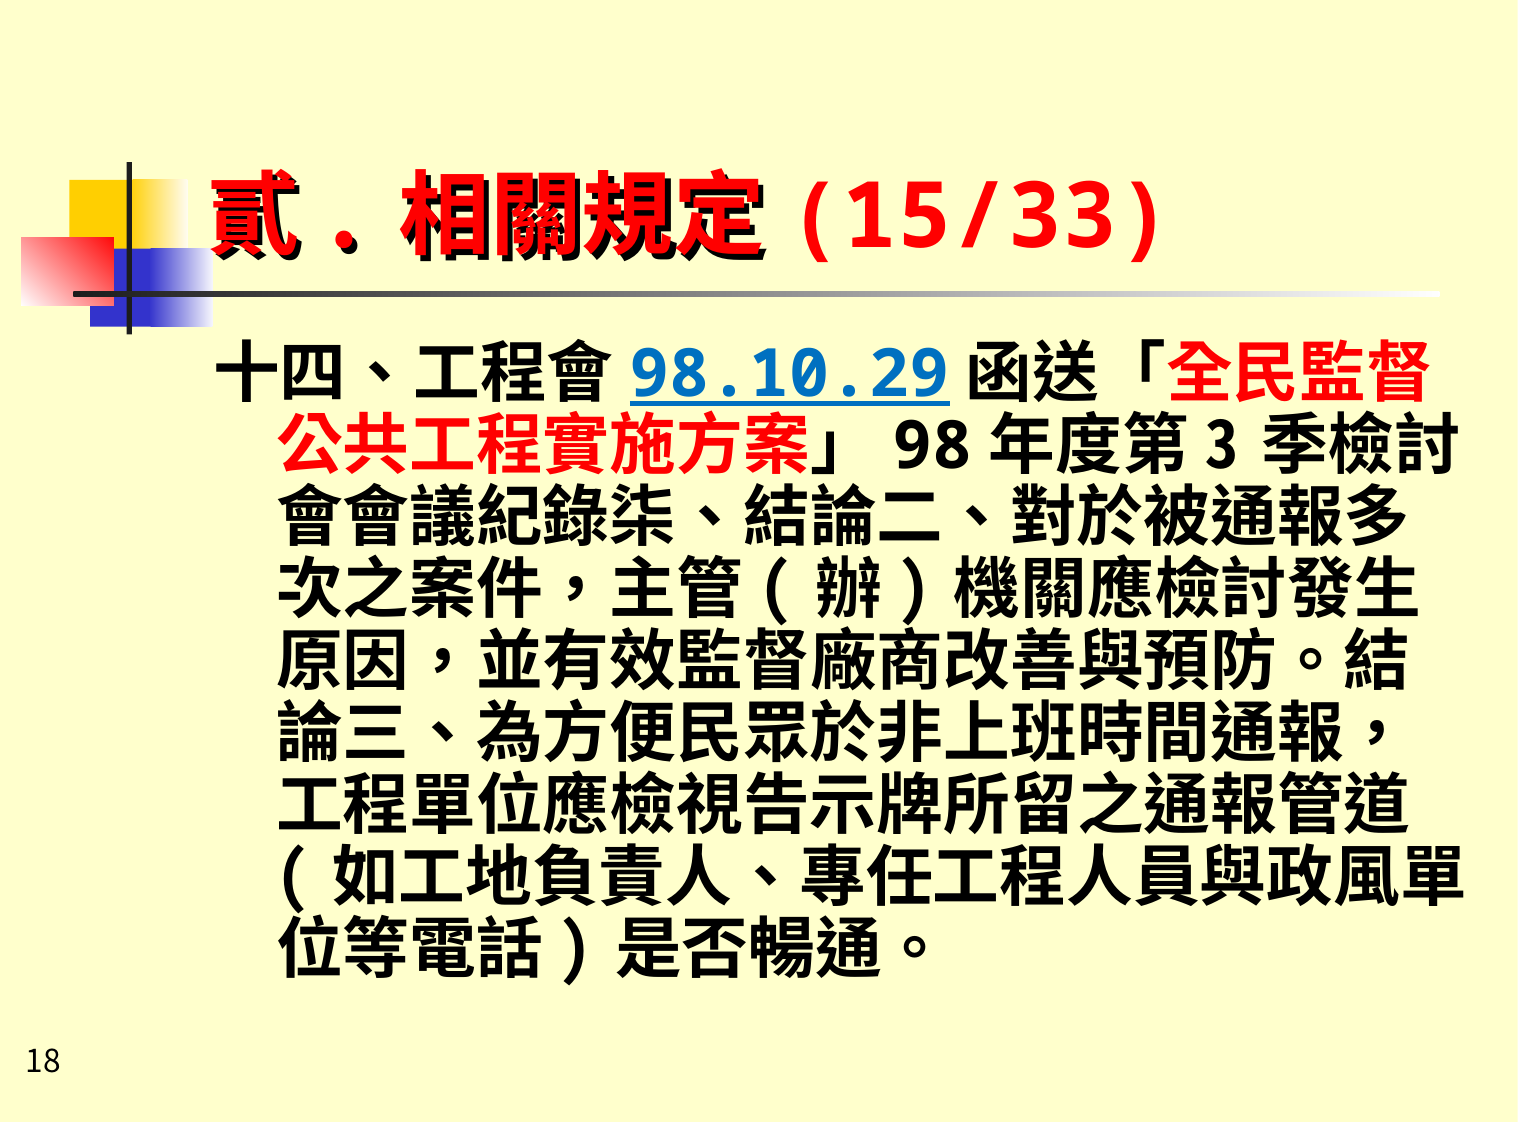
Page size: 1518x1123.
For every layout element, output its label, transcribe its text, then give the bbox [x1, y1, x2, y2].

list 十四、工程會98.10.29函送「全民監督公共工程實施方案」98年度第3季檢討會會議紀錄柒、結論二、對於被通報多次之案件，主管(辦)機關應檢討發生原因，並有效監督廠商改善與預防。結論三、為方便民眾於非上班時間通報，工程單位應檢視告示牌所留之通報管道(如工地負責人、專任工程人員與政風單位等電話)是否暢通。 [196, 330, 1487, 1004]
title 貳.相關規定(15/33) [191, 35, 1485, 275]
text_box <編號> [0, 1032, 78, 1096]
